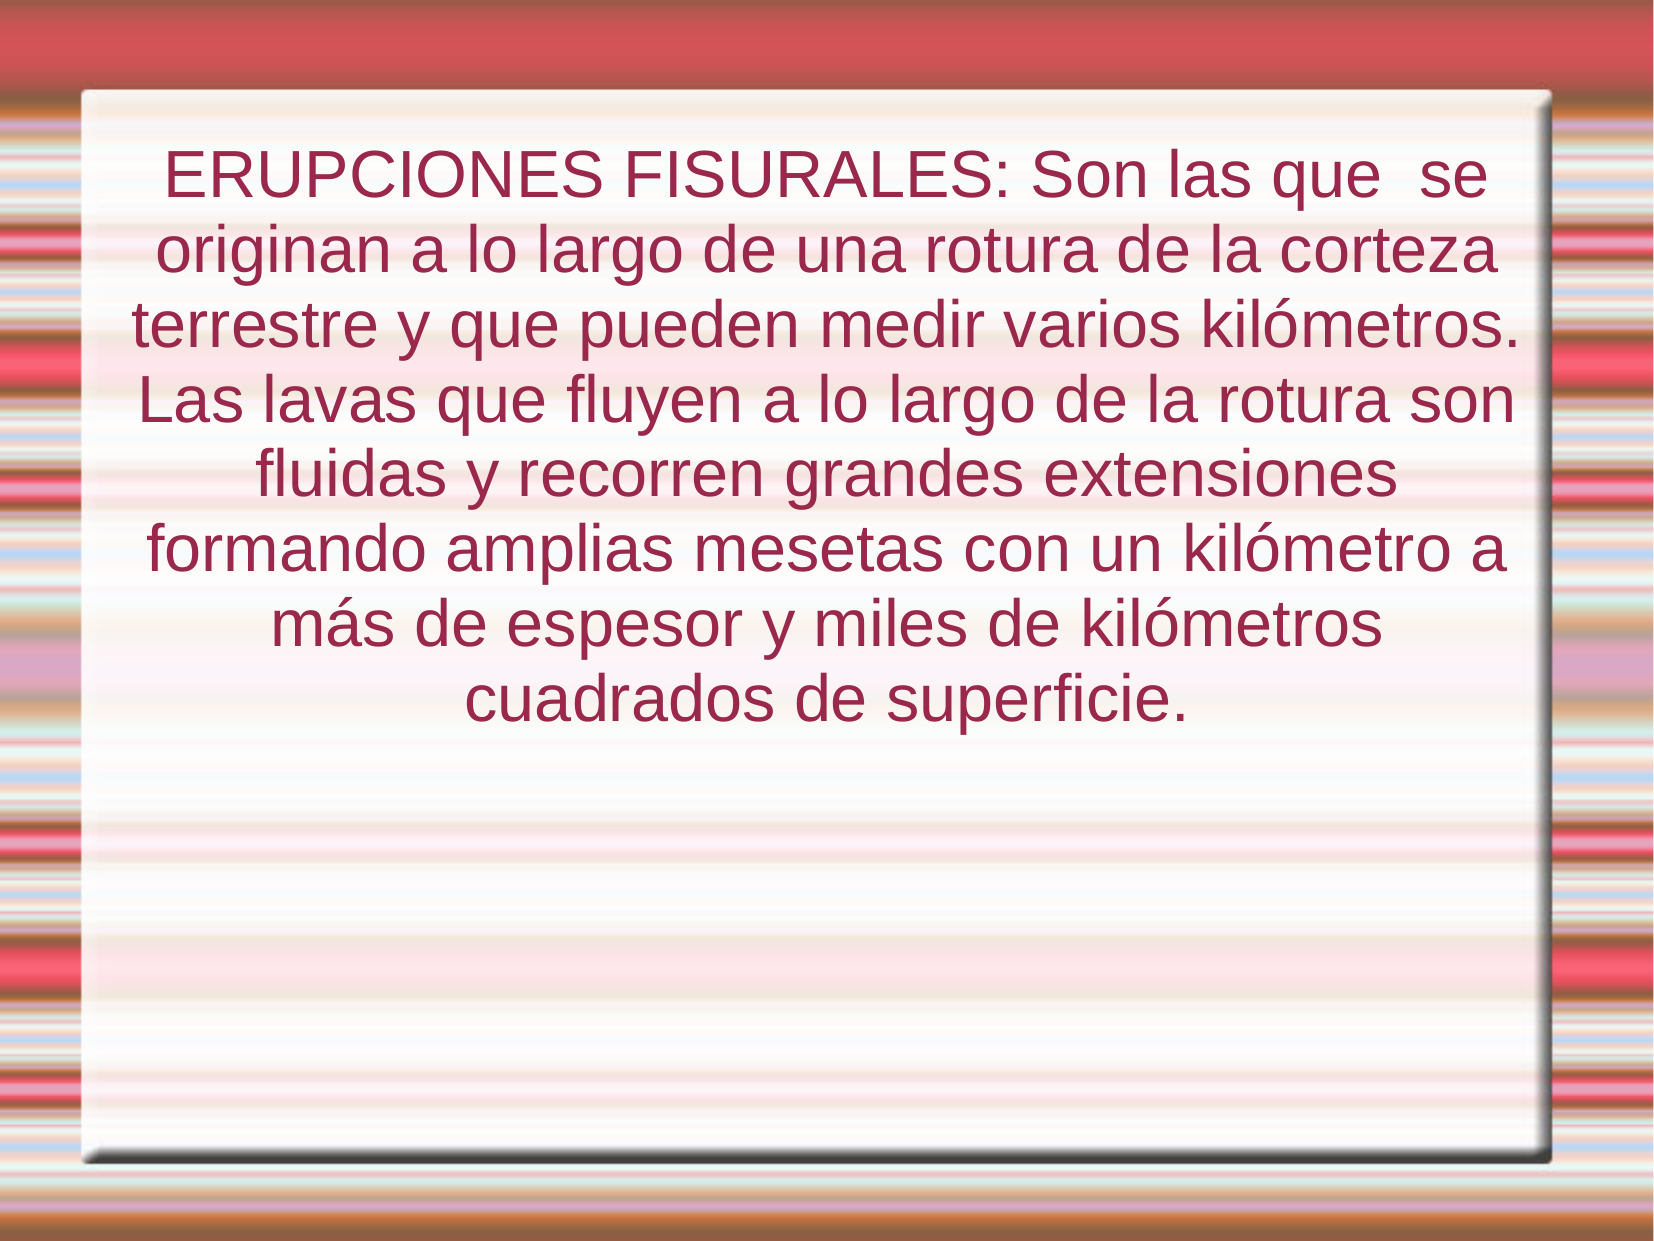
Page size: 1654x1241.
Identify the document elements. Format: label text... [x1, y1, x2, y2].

subtitle ERUPCIONES FISURALES: Son las que se originan a lo largo de una rotura de la corteza terrestre y que pueden medir varios kilómetros. Las lavas que fluyen a lo largo de la rotura son fluidas y recorren grandes extensiones formando amplias mesetas con un kilómetro a más de espesor y miles de kilómetros cuadrados de superficie. [121, 122, 1534, 1125]
picture [0, 0, 1654, 1241]
